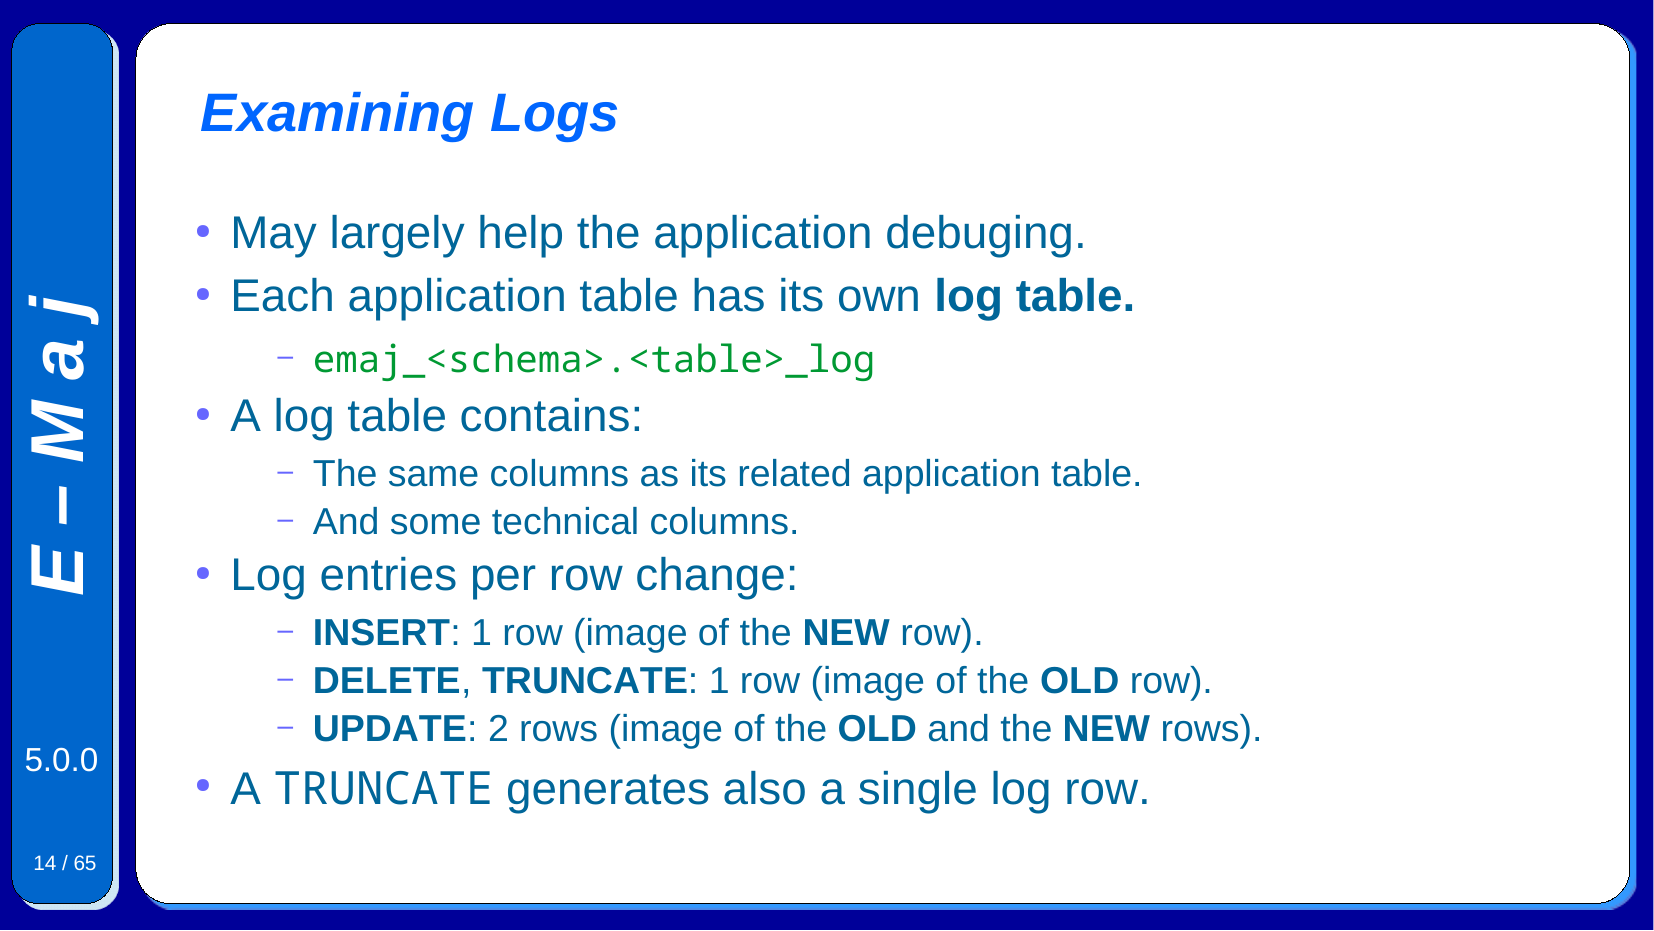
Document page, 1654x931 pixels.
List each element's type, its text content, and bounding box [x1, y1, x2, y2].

list May largely help the application debuging. Each application table has its own log table. emaj_<schema>.<table>_log A log table contains: The same columns as its related application table. And some technical columns. Log entries per row change: INSERT: 1 row (image of the NEW row). DELETE, TRUNCATE: 1 row (image of the OLD row). UPDATE: 2 rows (image of the OLD and the NEW rows). A TRUNCATE generates also a single log row. [177, 206, 1587, 867]
title Examining Logs [200, 34, 1575, 191]
